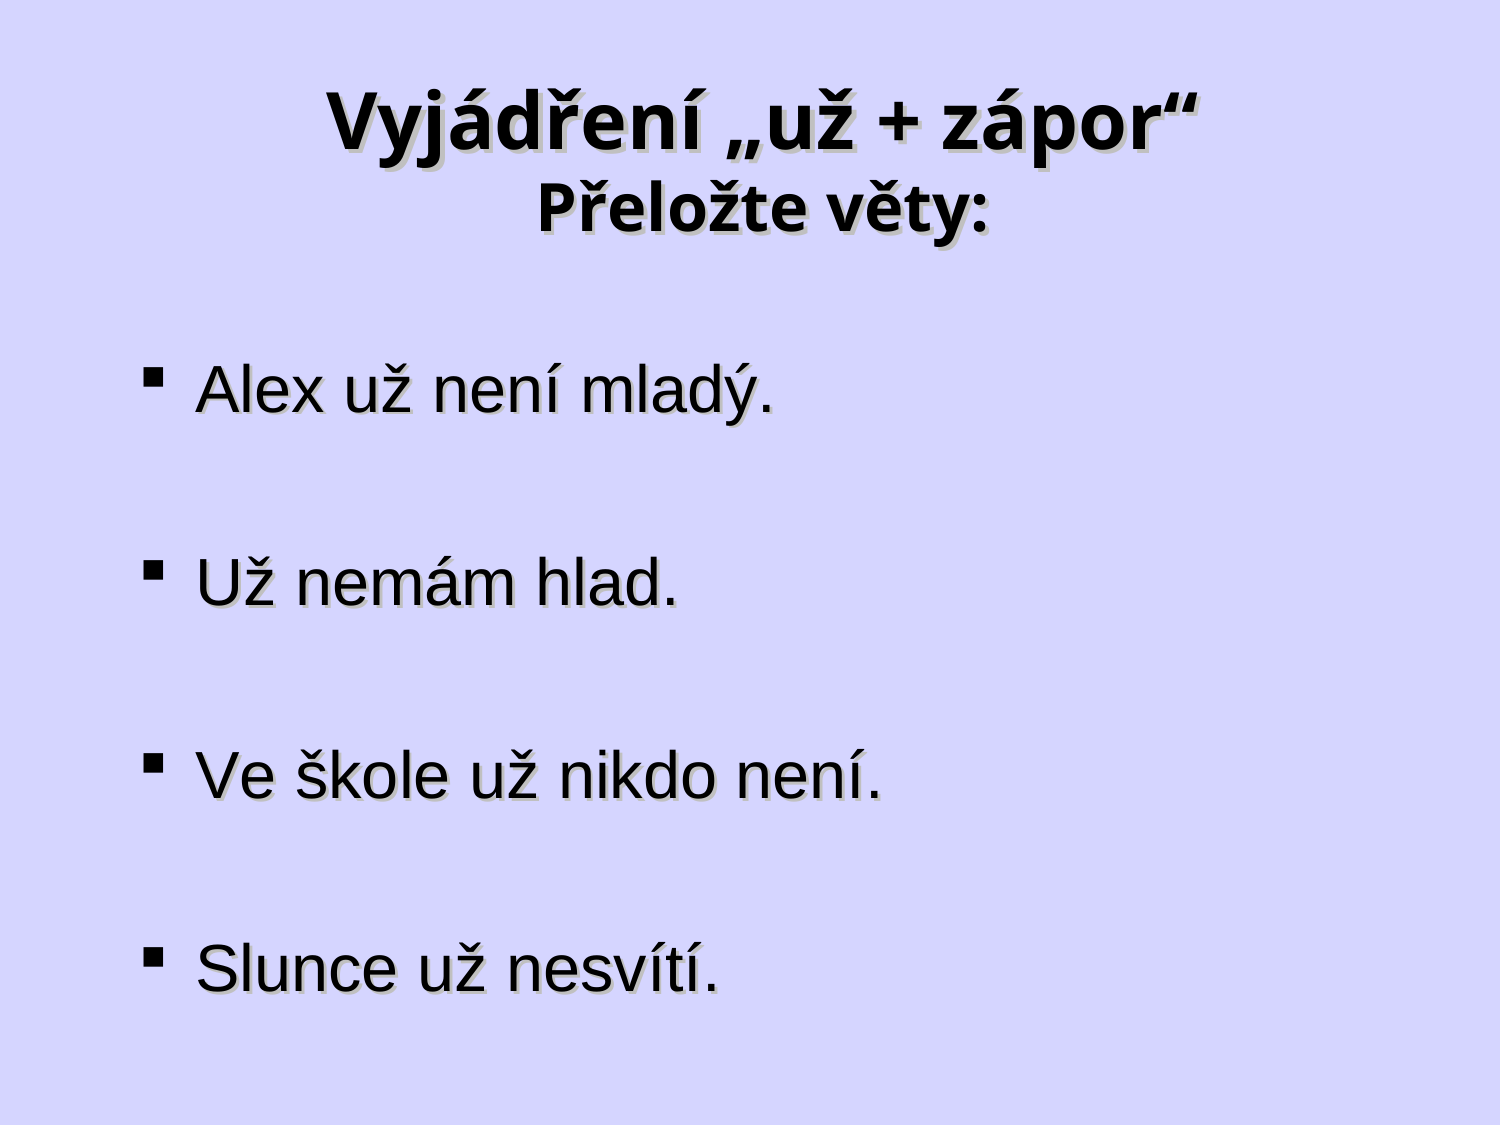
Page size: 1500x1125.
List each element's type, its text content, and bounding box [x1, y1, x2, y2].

list Alex už není mladý. Už nemám hlad. Ve škole už nikdo není. Slunce už nesvítí. [123, 337, 1452, 1047]
title Vyjádření „už + zápor“ Přeložte věty: [75, 40, 1451, 276]
